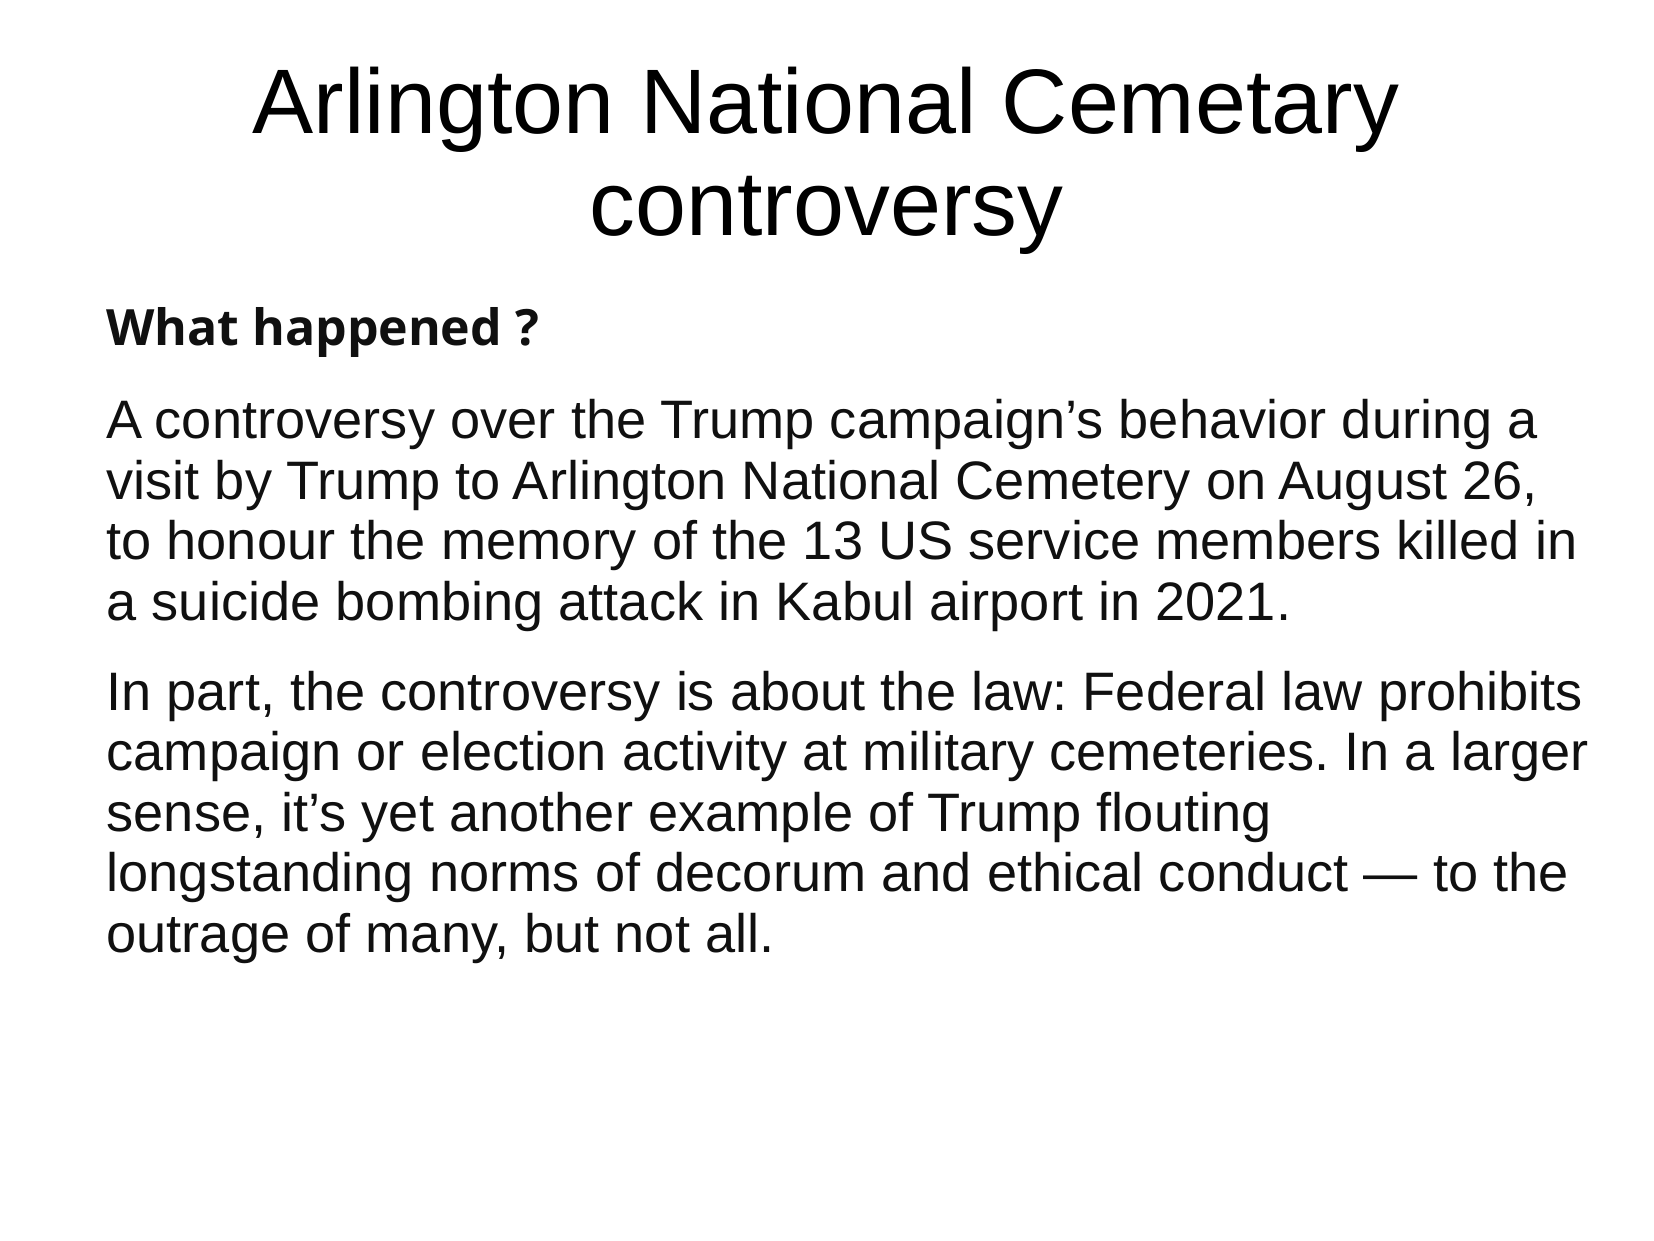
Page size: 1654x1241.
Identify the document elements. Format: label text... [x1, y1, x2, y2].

title Arlington National Cemetary controversy [82, 49, 1571, 257]
list What happened ? A controversy over the Trump campaign’s behavior during a visit by Trump to Arlington National Cemetery on August 26, to honour the memory of the 13 US service members killed in a suicide bombing attack in Kabul airport in 2021. In part, the controversy is about the law: Federal law prohibits campaign or election activity at military cemeteries. In a larger sense, it’s yet another example of Trump flouting longstanding norms of decorum and ethical conduct — to the outrage of many, but not all. [106, 291, 1595, 1111]
